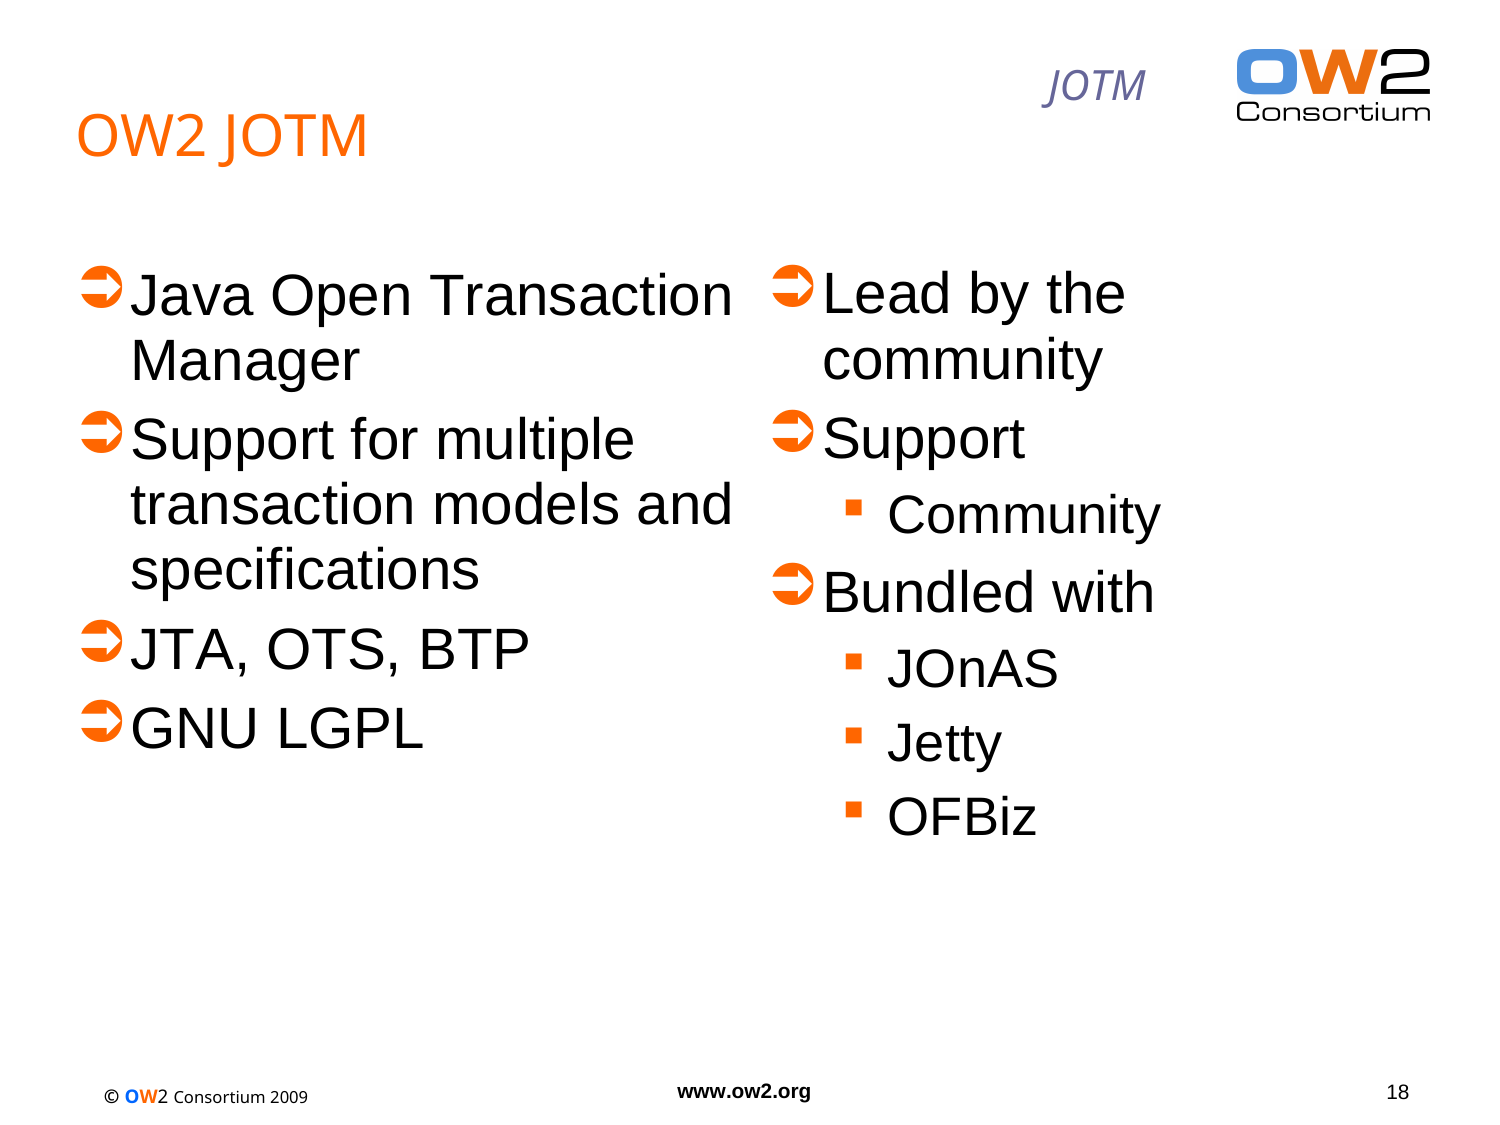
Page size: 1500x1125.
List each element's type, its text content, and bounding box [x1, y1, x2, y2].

text_box JOTM [1033, 53, 1195, 133]
list Lead by the community Support Community Bundled with JOnAS Jetty OFBiz [766, 261, 1425, 989]
list Java Open Transaction Manager Support for multiple transaction models and specifications JTA, OTS, BTP GNU LGPL [74, 262, 768, 990]
title OW2 JOTM [75, 52, 1175, 207]
